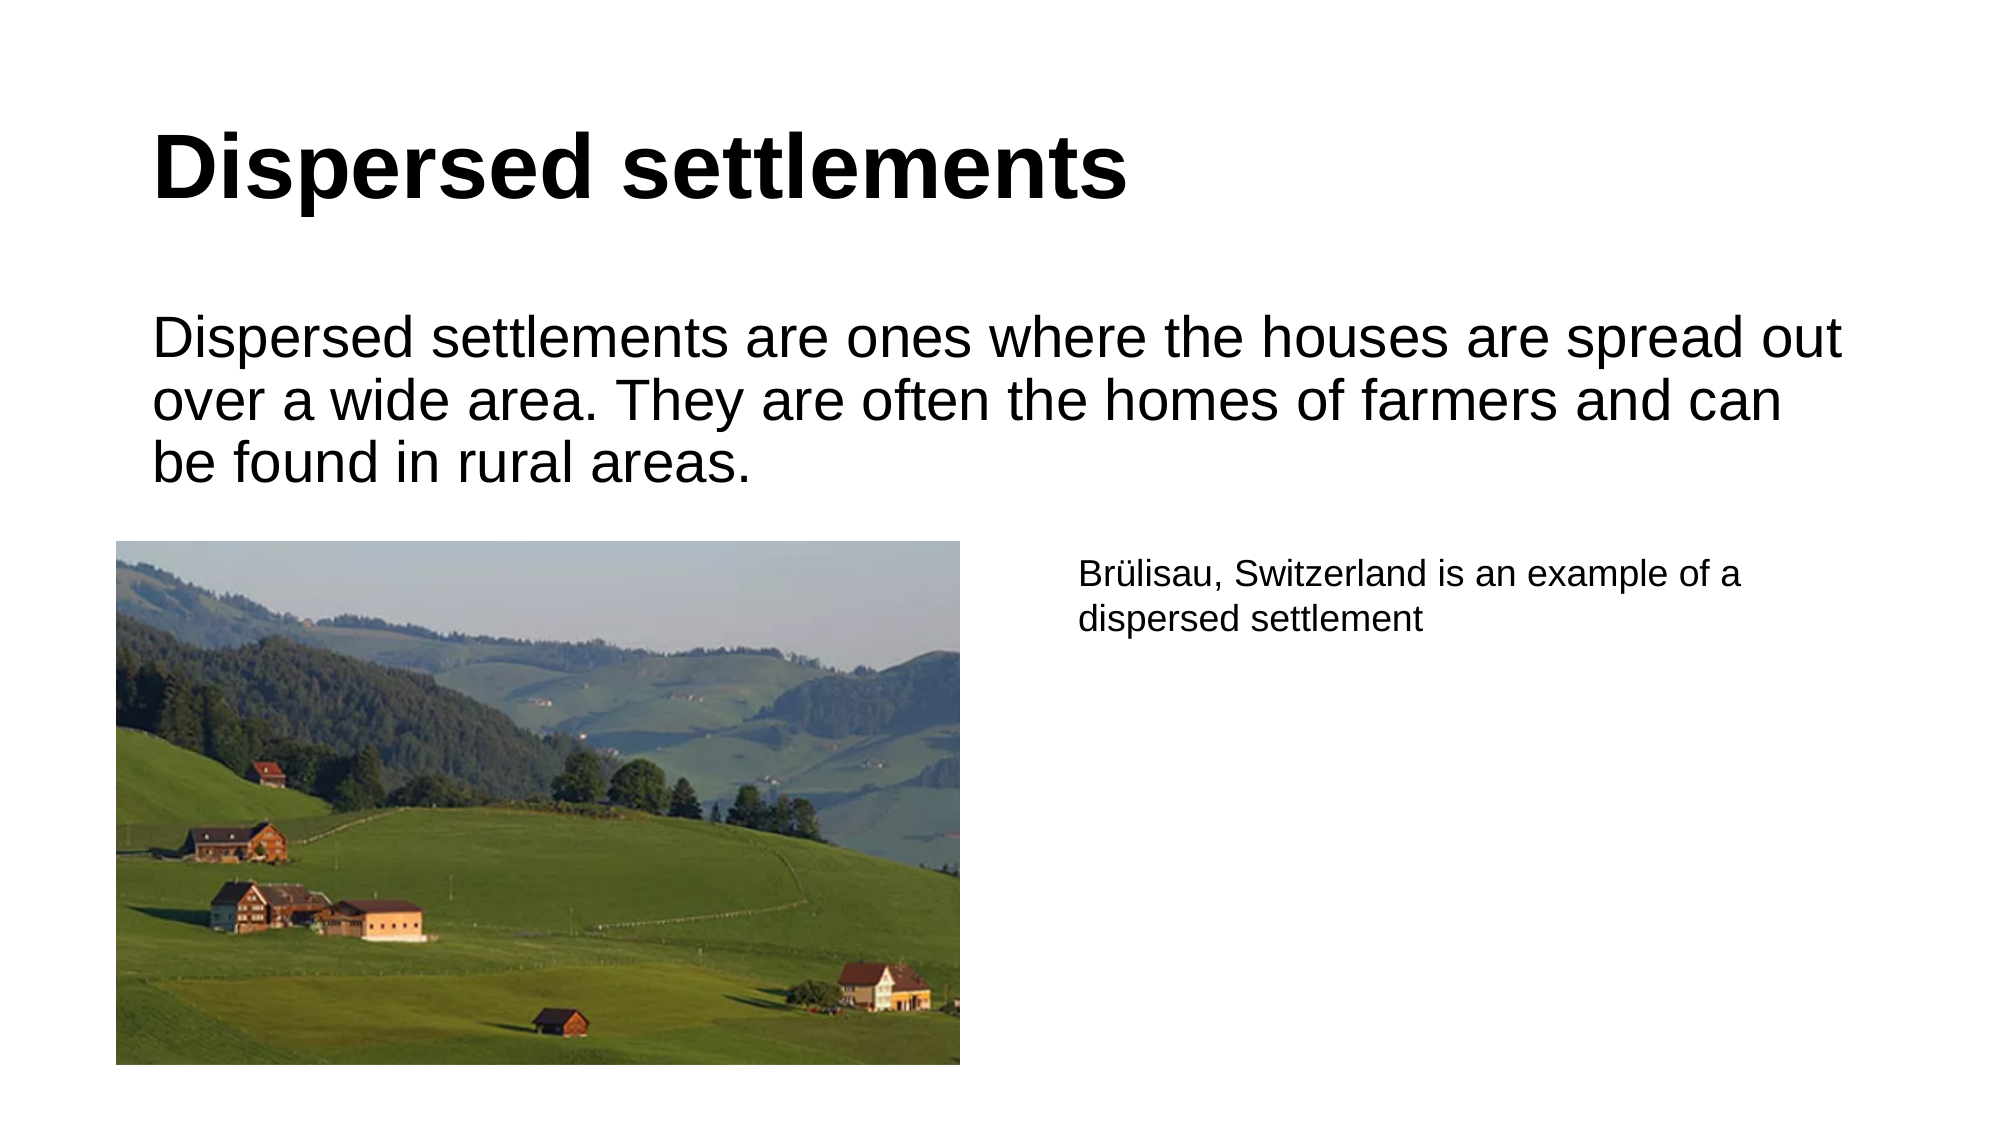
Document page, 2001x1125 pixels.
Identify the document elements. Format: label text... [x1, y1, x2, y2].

title Dispersed settlements [137, 59, 1863, 278]
list Dispersed settlements are ones where the houses are spread out over a wide area. They are often the homes of farmers and can be found in rural areas. [137, 299, 1863, 1014]
text_box Brülisau, Switzerland is an example of a dispersed settlement [1063, 541, 1884, 648]
picture [116, 541, 960, 1066]
